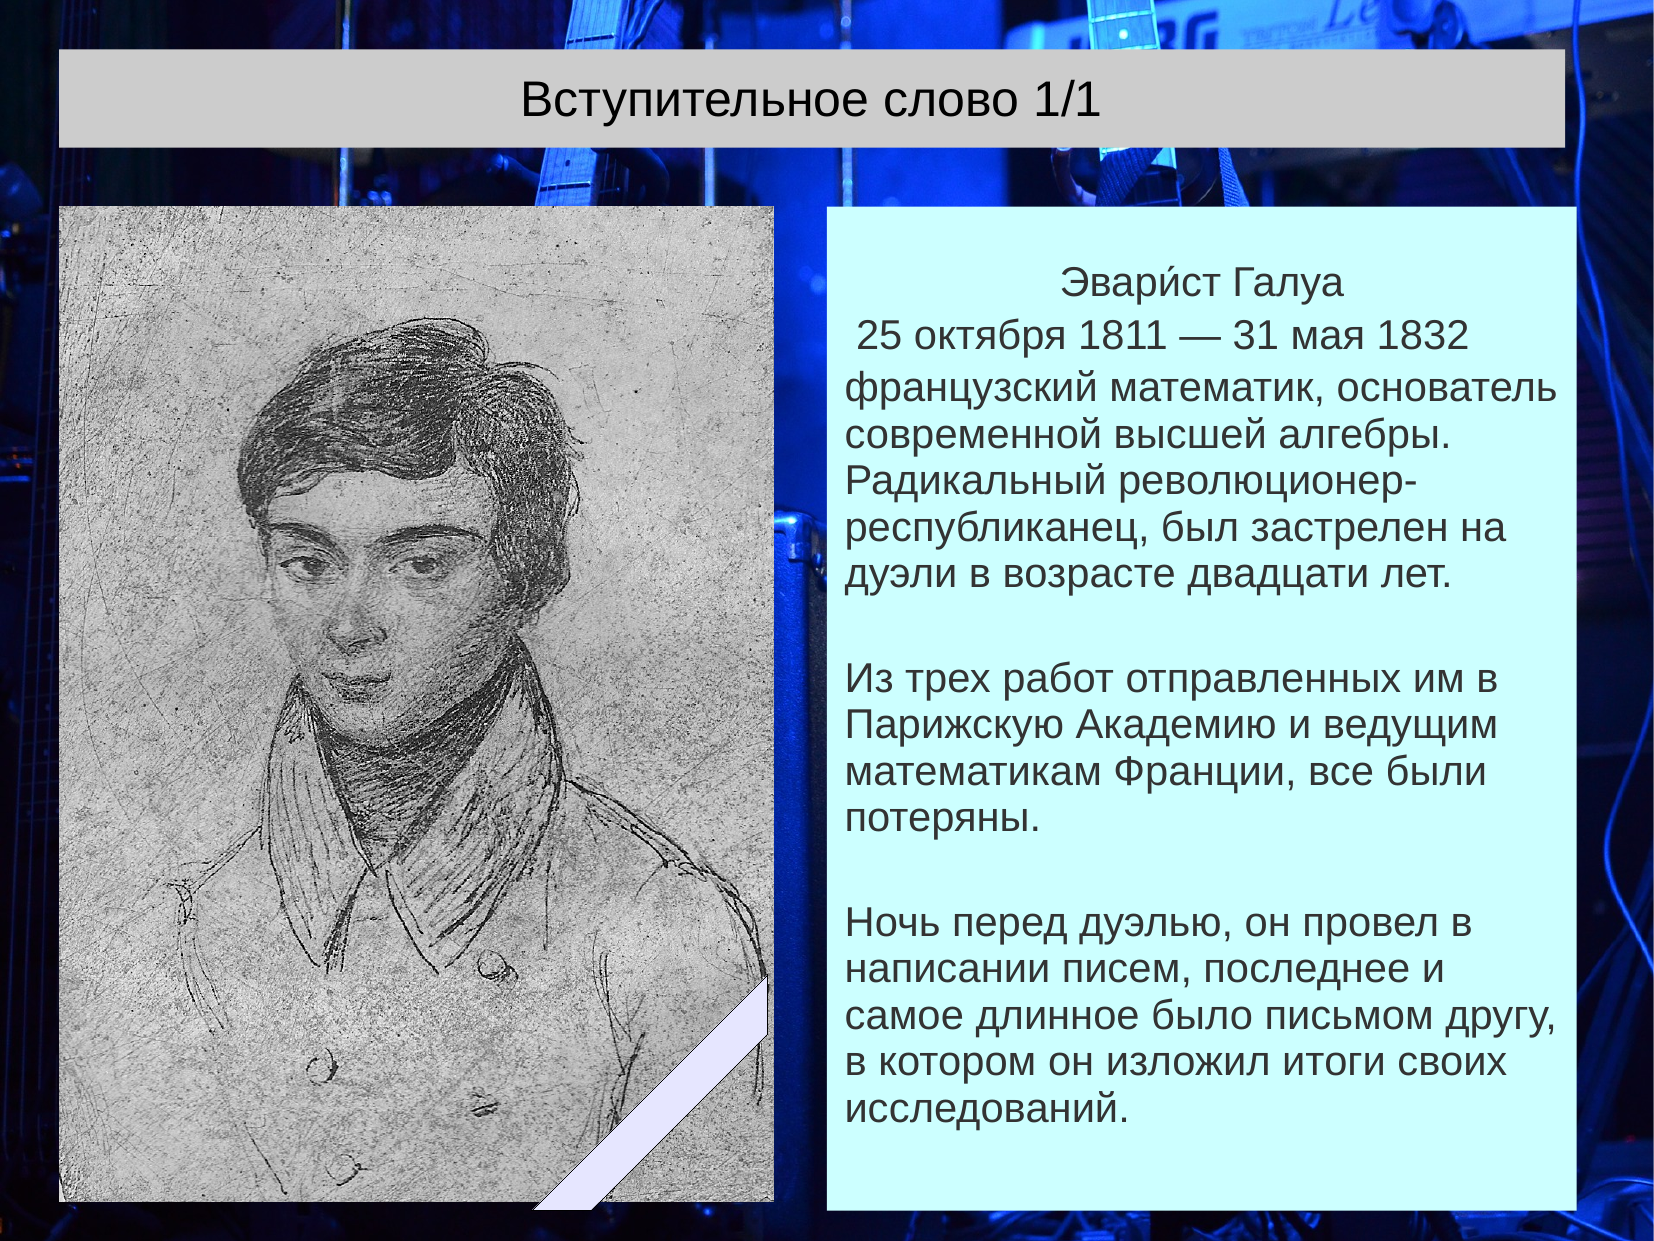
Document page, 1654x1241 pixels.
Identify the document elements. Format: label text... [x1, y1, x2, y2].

title Вступительное слово 1/1 [59, 49, 1566, 148]
picture [0, 0, 1654, 1241]
list Эвари́ст Галуа 25 октября 1811 — 31 мая 1832 французский математик, основатель современной высшей алгебры. Радикальный революционер-республиканец, был застрелен на дуэли в возрасте двадцати лет. Из трех работ отправленных им в Парижскую Академию и ведущим математикам Франции, все были потеряны. Ночь перед дуэлью, он провел в написании писем, последнее и самое длинное было письмом другу, в котором он изложил итоги своих исследований. [826, 206, 1577, 1211]
text_box [531, 974, 768, 1211]
